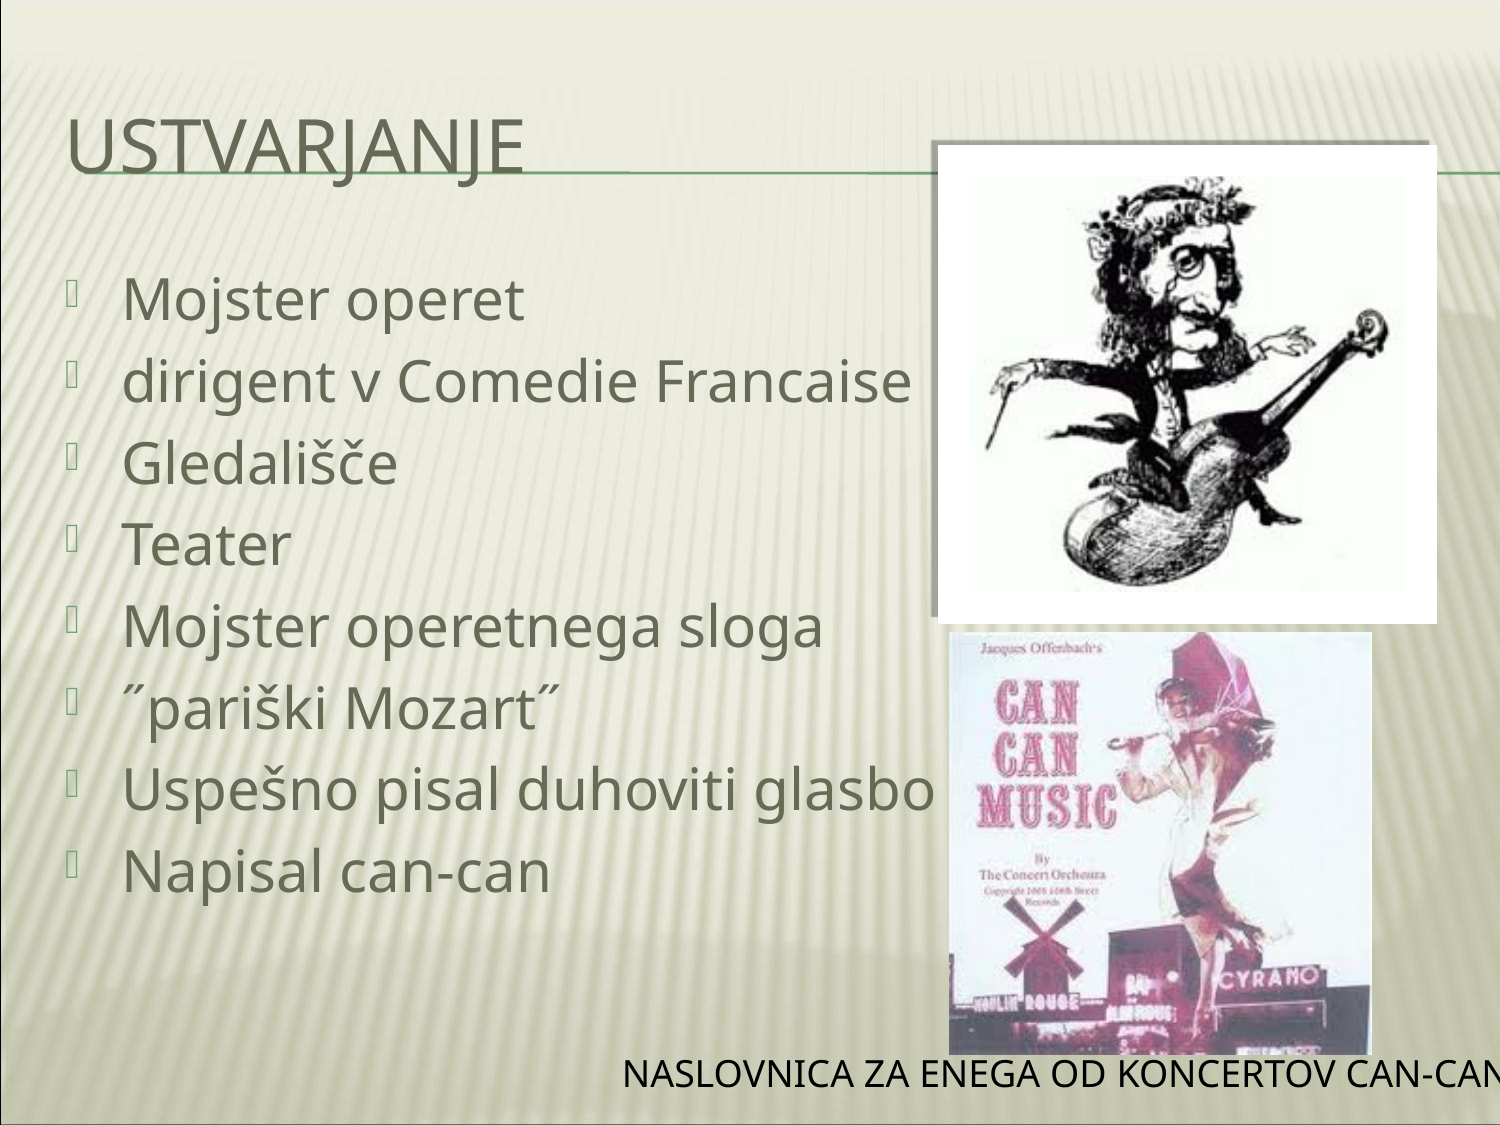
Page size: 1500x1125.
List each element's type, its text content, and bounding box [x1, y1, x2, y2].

title USTVARJANJE [50, 75, 1475, 213]
picture [931, 213, 938, 254]
picture [968, 175, 1407, 593]
list Mojster operet dirigent v Comedie Francaise Gledališče Teater Mojster operetnega sloga ˝pariški Mozart˝ Uspešno pisal duhoviti glasbo Napisal can-can [50, 254, 1475, 998]
text_box NASLOVNICA ZA ENEGA OD KONCERTOV CAN-CANA [607, 1042, 1500, 1103]
picture [0, 0, 1500, 1125]
